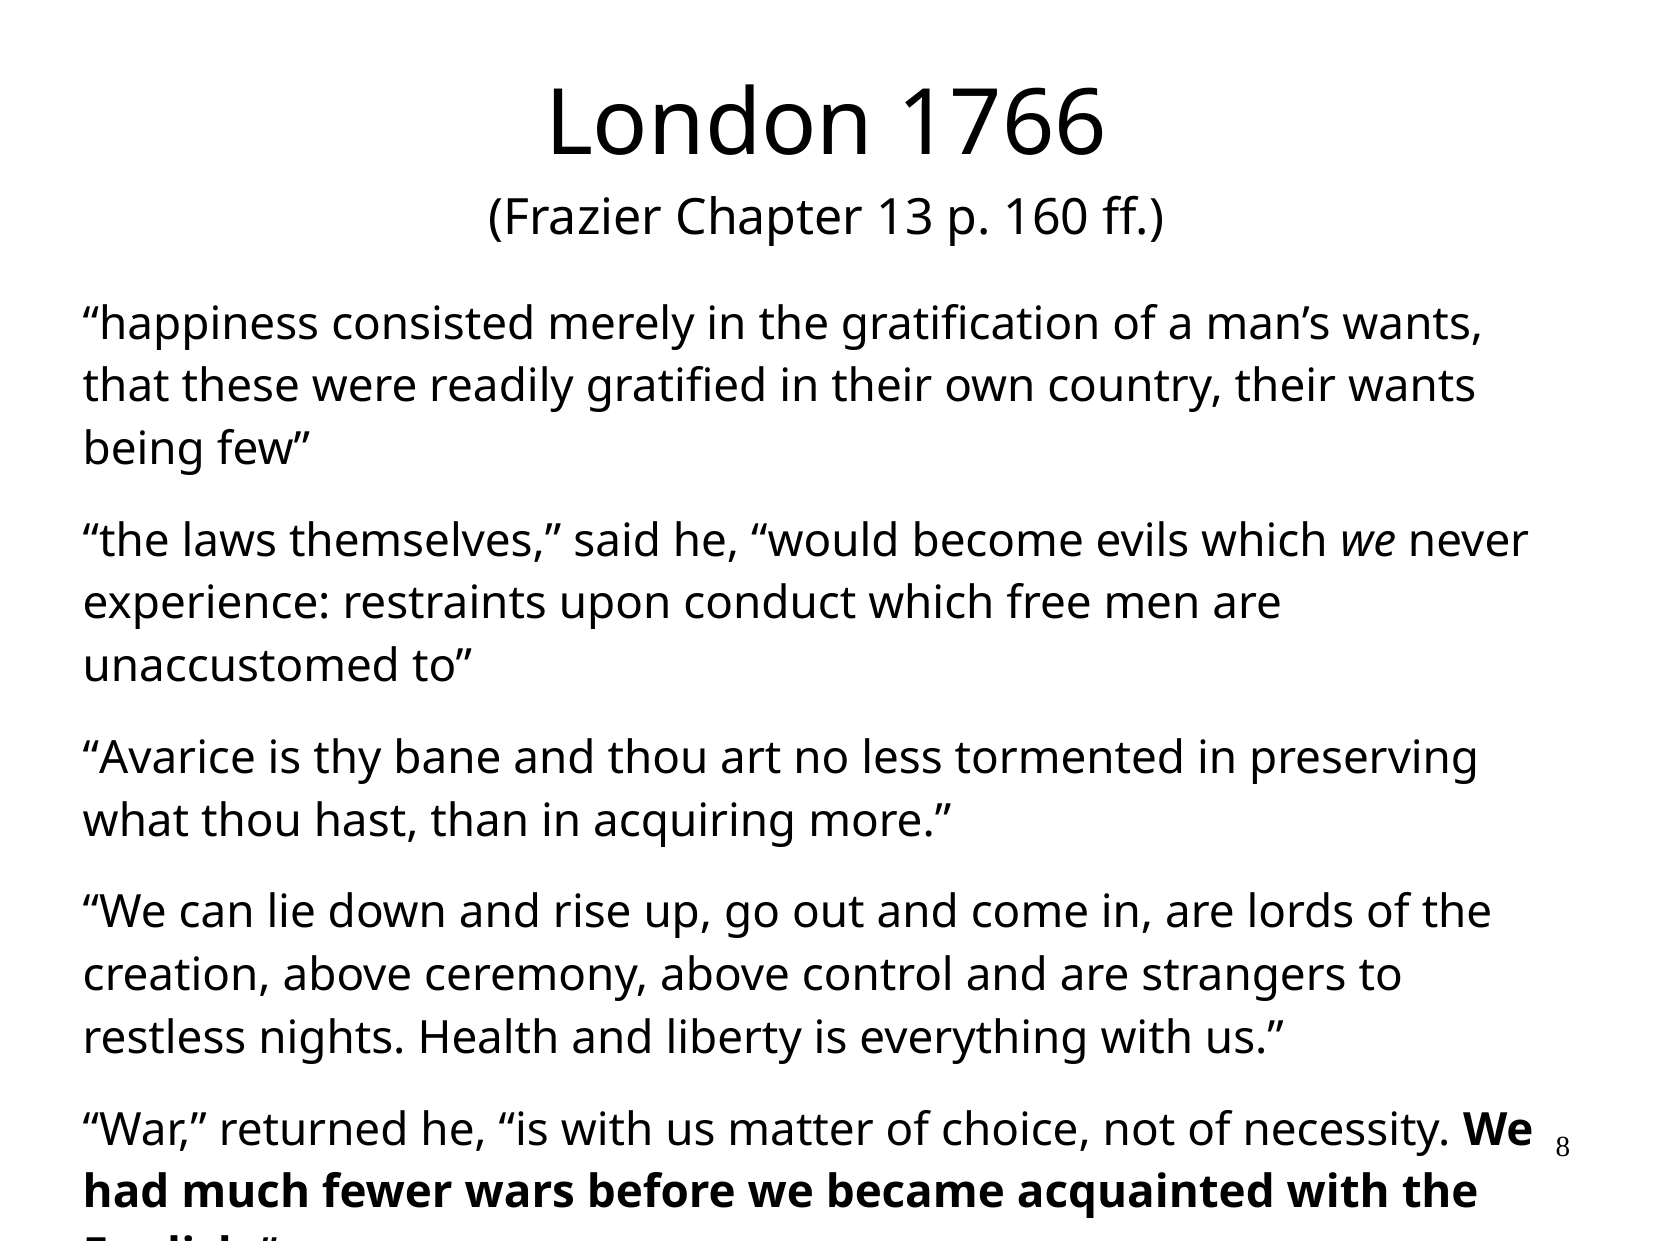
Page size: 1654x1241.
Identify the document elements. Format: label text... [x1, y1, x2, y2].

title London 1766 (Frazier Chapter 13 p. 160 ff.) [82, 49, 1571, 257]
list “happiness consisted merely in the gratification of a man’s wants, that these were readily gratified in their own country, their wants being few” “the laws themselves,” said he, “would become evils which we never experience: restraints upon conduct which free men are unaccustomed to” “Avarice is thy bane and thou art no less tormented in preserving what thou hast, than in acquiring more.” “We can lie down and rise up, go out and come in, are lords of the creation, above ceremony, above control and are strangers to restless nights. Health and liberty is everything with us.” “War,” returned he, “is with us matter of choice, not of necessity. We had much fewer wars before we became acquainted with the English.” [82, 290, 1571, 1183]
